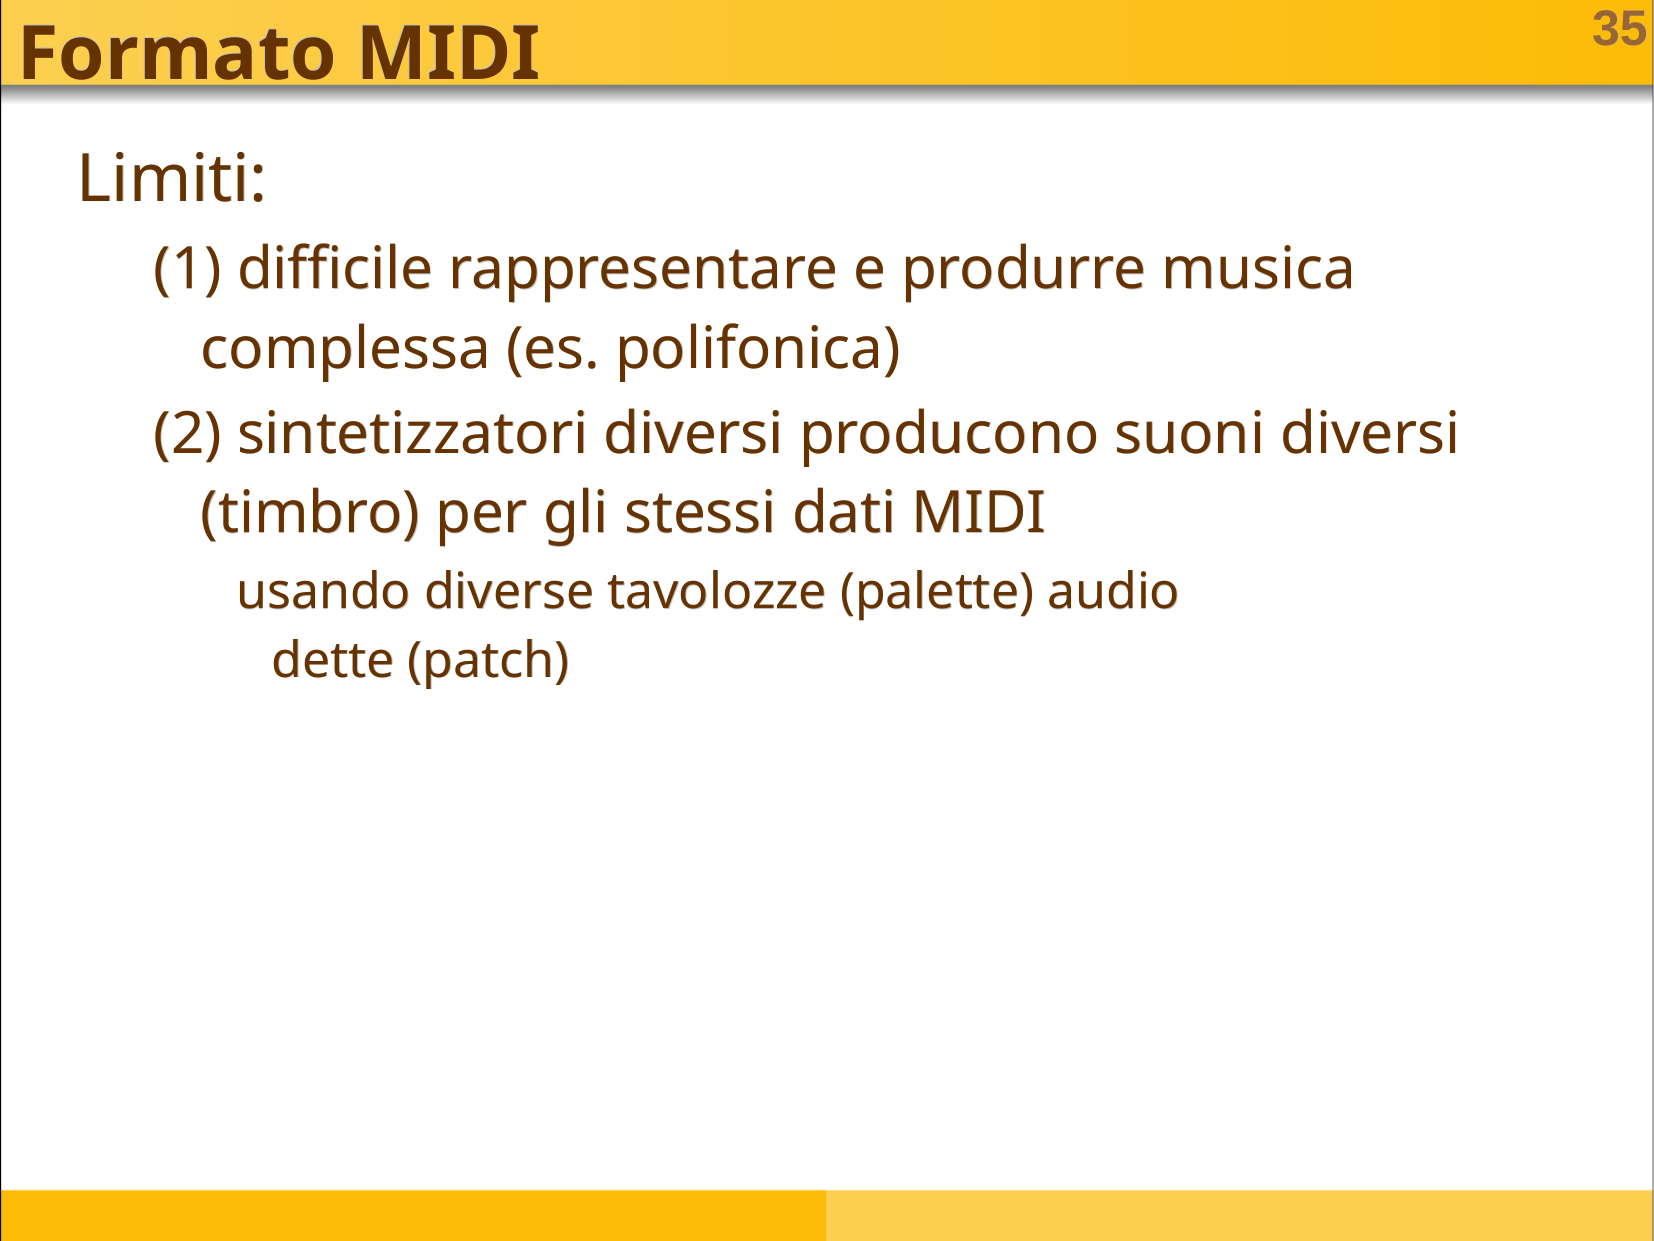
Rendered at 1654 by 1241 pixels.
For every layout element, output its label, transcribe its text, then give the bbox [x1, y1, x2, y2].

picture [0, 0, 1654, 1241]
list Limiti: (1) difficile rappresentare e produrre musica complessa (es. polifonica) (2) sintetizzatori diversi producono suoni diversi (timbro) per gli stessi dati MIDI usando diverse tavolozze (palette) audio dette (patch) [59, 129, 1595, 1164]
title Formato MIDI [0, 0, 1477, 87]
